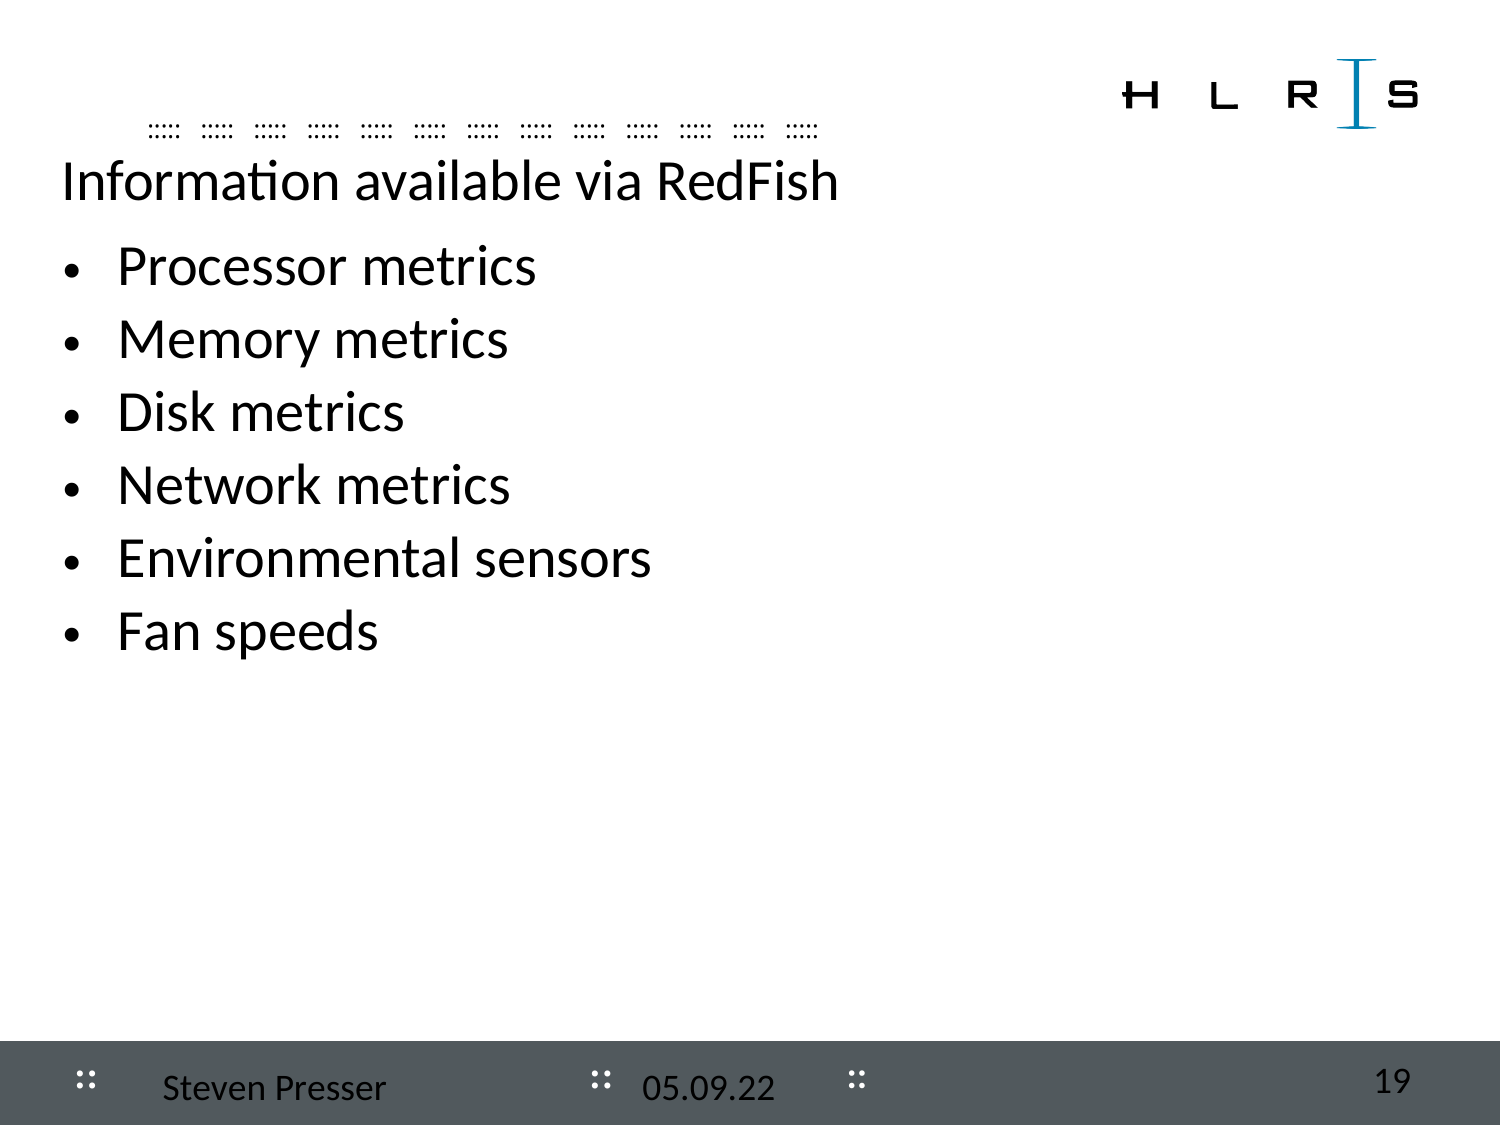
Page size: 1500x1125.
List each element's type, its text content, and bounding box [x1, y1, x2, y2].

picture [1360, 59, 1418, 108]
list Processor metrics Memory metrics Disk metrics Network metrics Environmental sensors Fan speeds [46, 234, 1464, 977]
picture [1122, 59, 1353, 108]
title Information available via RedFish [46, 108, 1464, 234]
